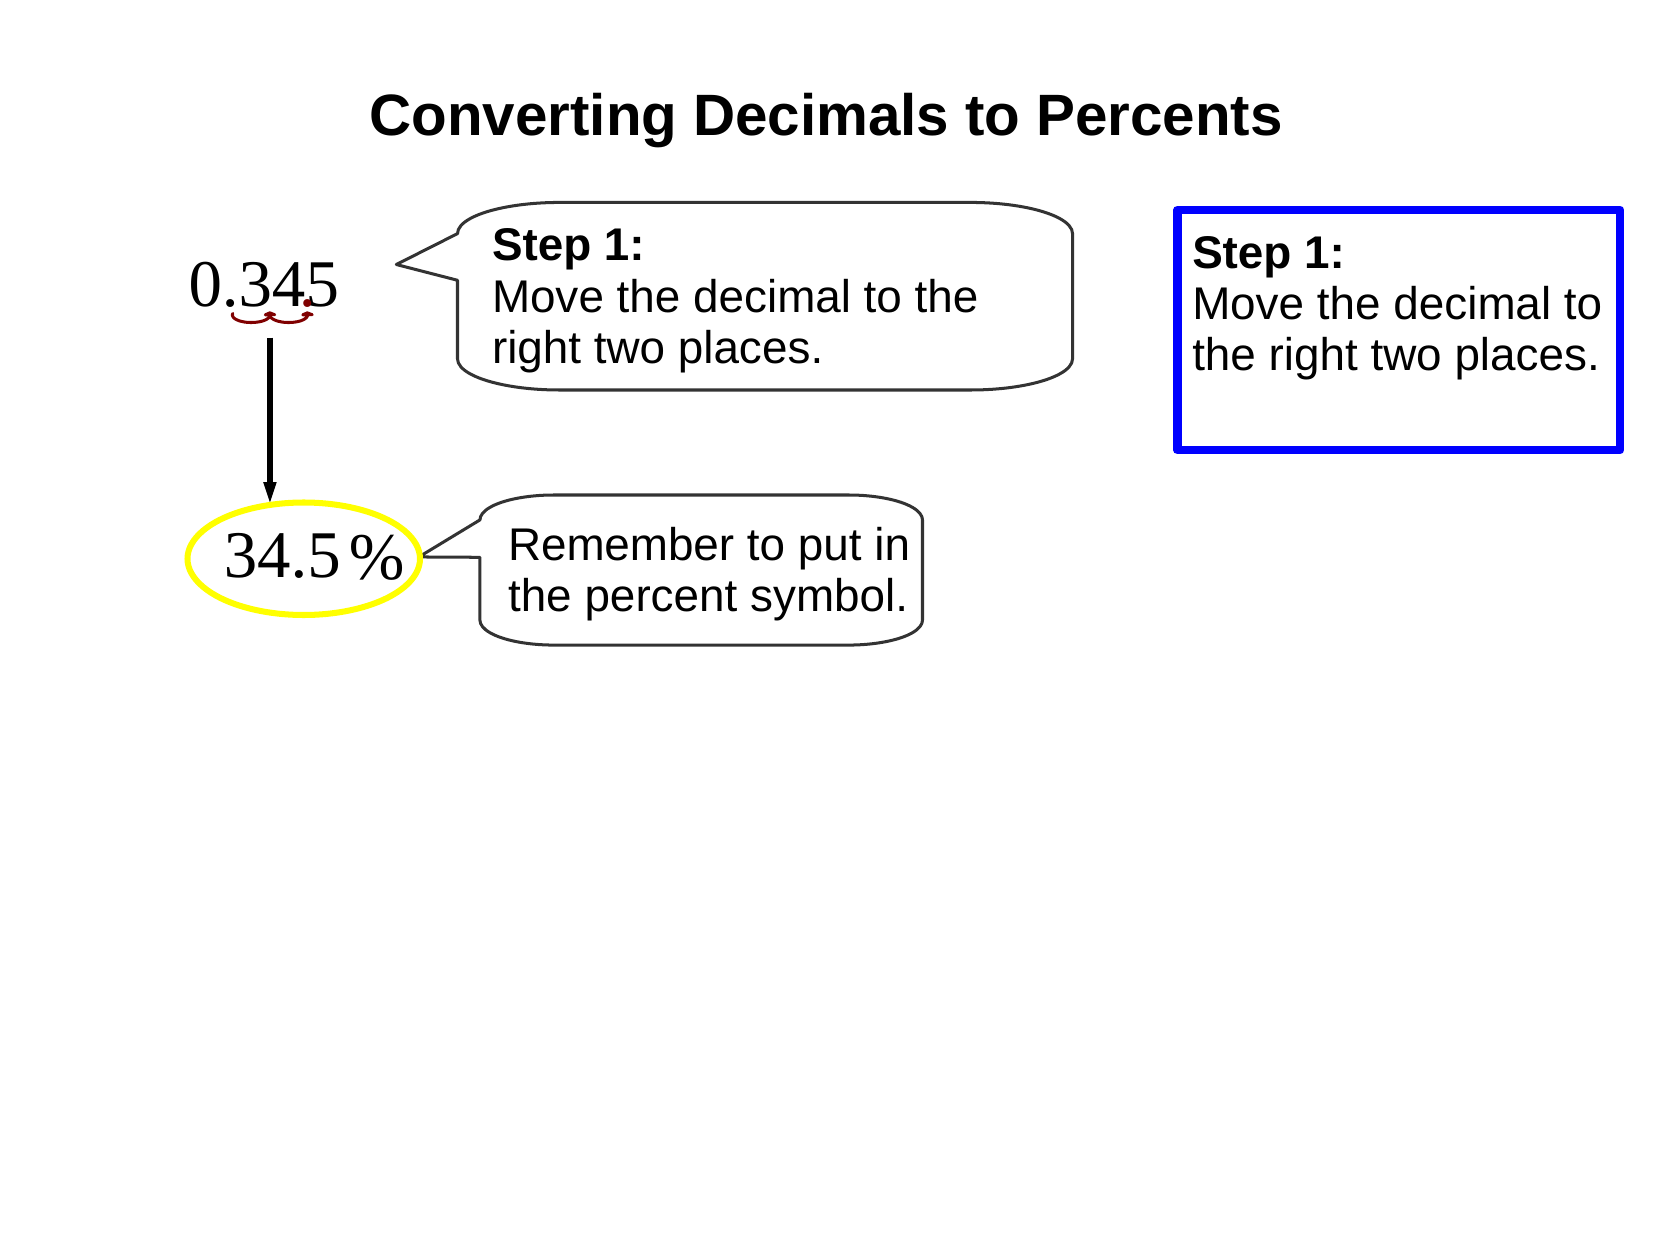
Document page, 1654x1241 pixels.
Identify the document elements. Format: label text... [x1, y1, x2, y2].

text_box Step 1: Move the decimal to the right two places. [1182, 219, 1616, 446]
text_box Remember to put in the percent symbol. [423, 495, 923, 646]
chart [180, 247, 346, 322]
text_box Step 1: Move the decimal to the right two places. [1177, 219, 1636, 833]
chart [263, 318, 277, 322]
text_box [232, 312, 296, 323]
chart [395, 519, 410, 530]
chart [217, 518, 410, 594]
text_box Converting Decimals to Percents [335, 75, 1319, 223]
text_box Converting Decimals to Percents [1182, 214, 1319, 219]
chart [402, 587, 410, 594]
text_box Step 1: Move the decimal to the right two places. [396, 202, 1073, 391]
